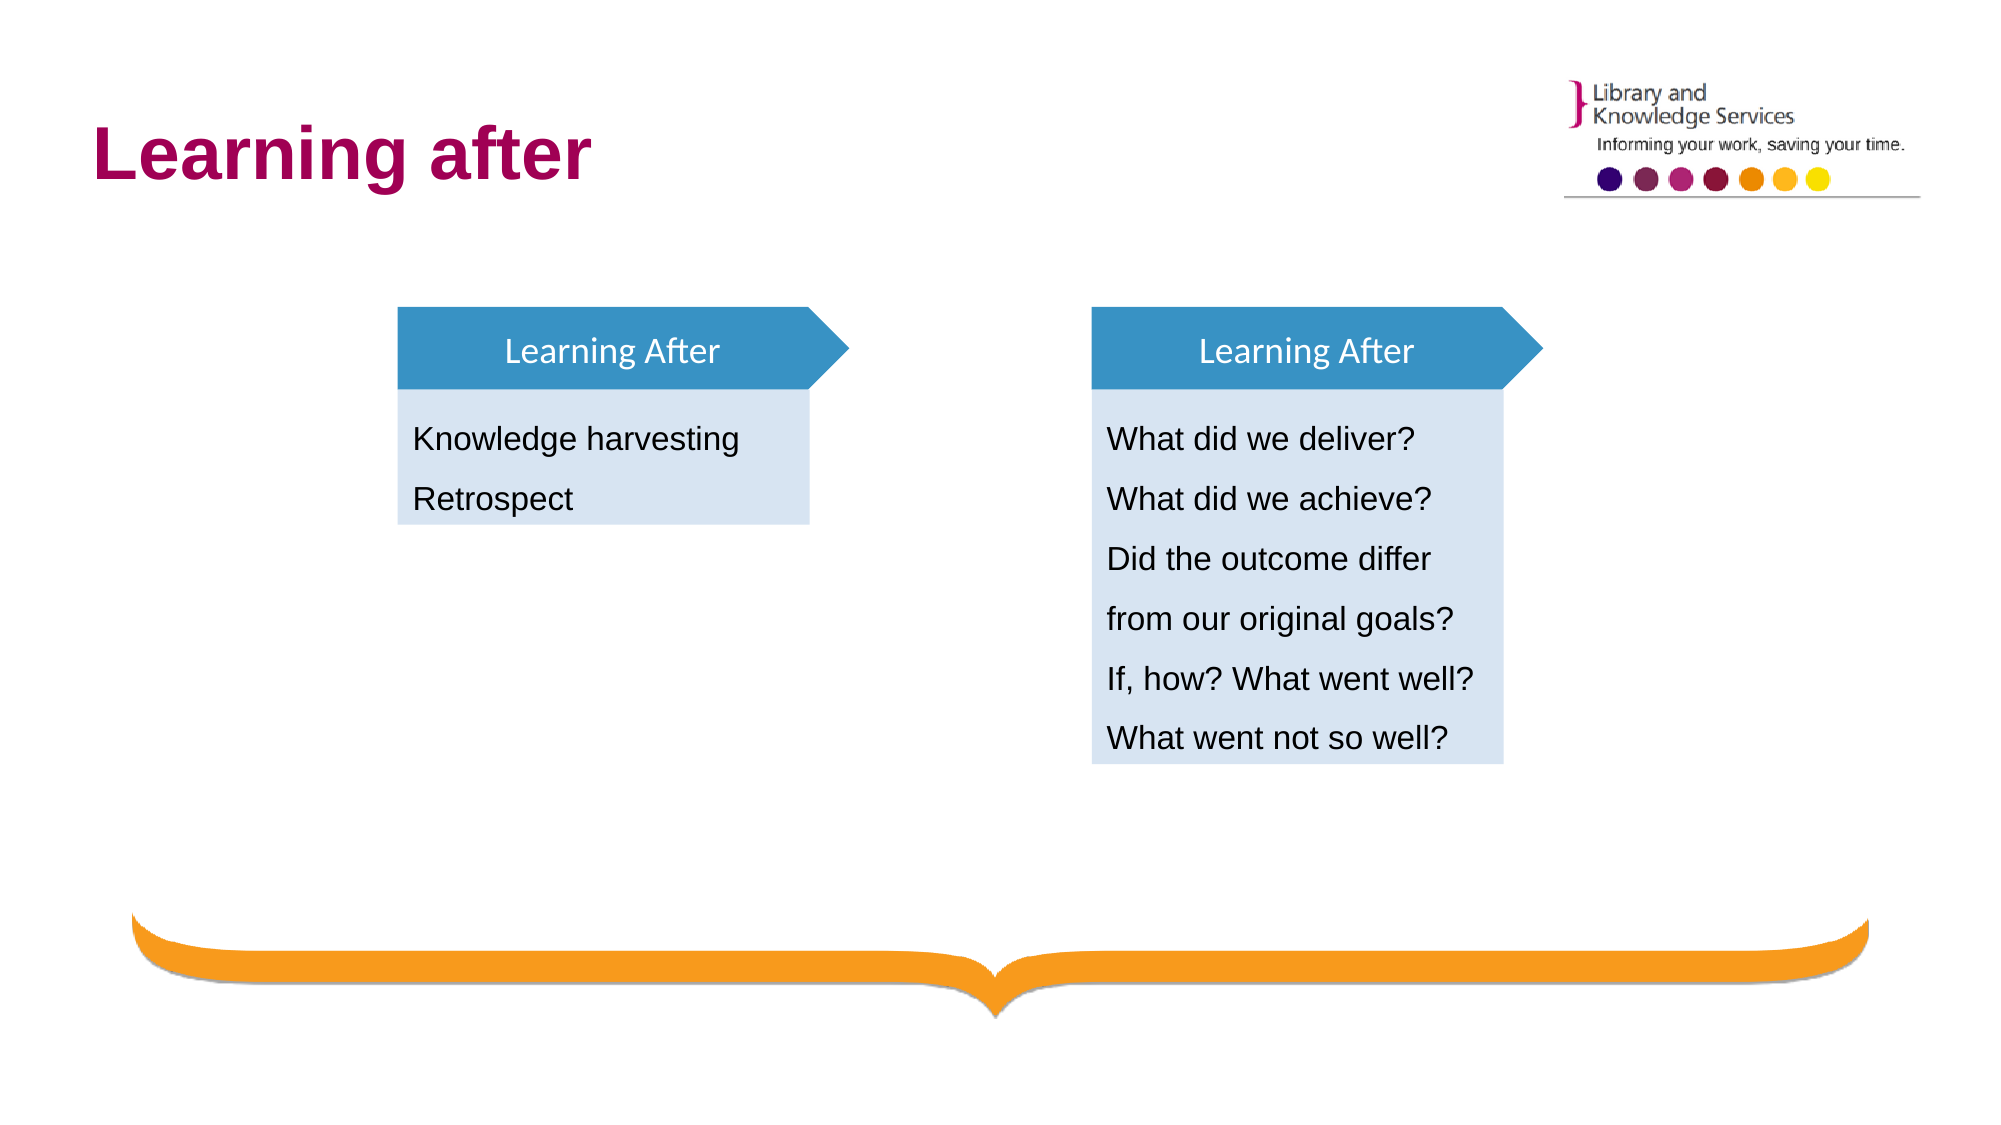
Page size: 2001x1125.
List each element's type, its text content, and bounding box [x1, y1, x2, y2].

picture [132, 912, 1868, 1015]
text_box Knowledge harvesting Retrospect [397, 389, 810, 519]
picture [1564, 76, 1923, 196]
text_box What did we deliver? What did we achieve? Did the outcome differ from our original goals? If, how? What went well? What went not so well? [1091, 389, 1504, 761]
title Learning after [77, 57, 1218, 204]
text_box Learning After [1091, 306, 1544, 389]
text_box Learning After [397, 306, 850, 389]
